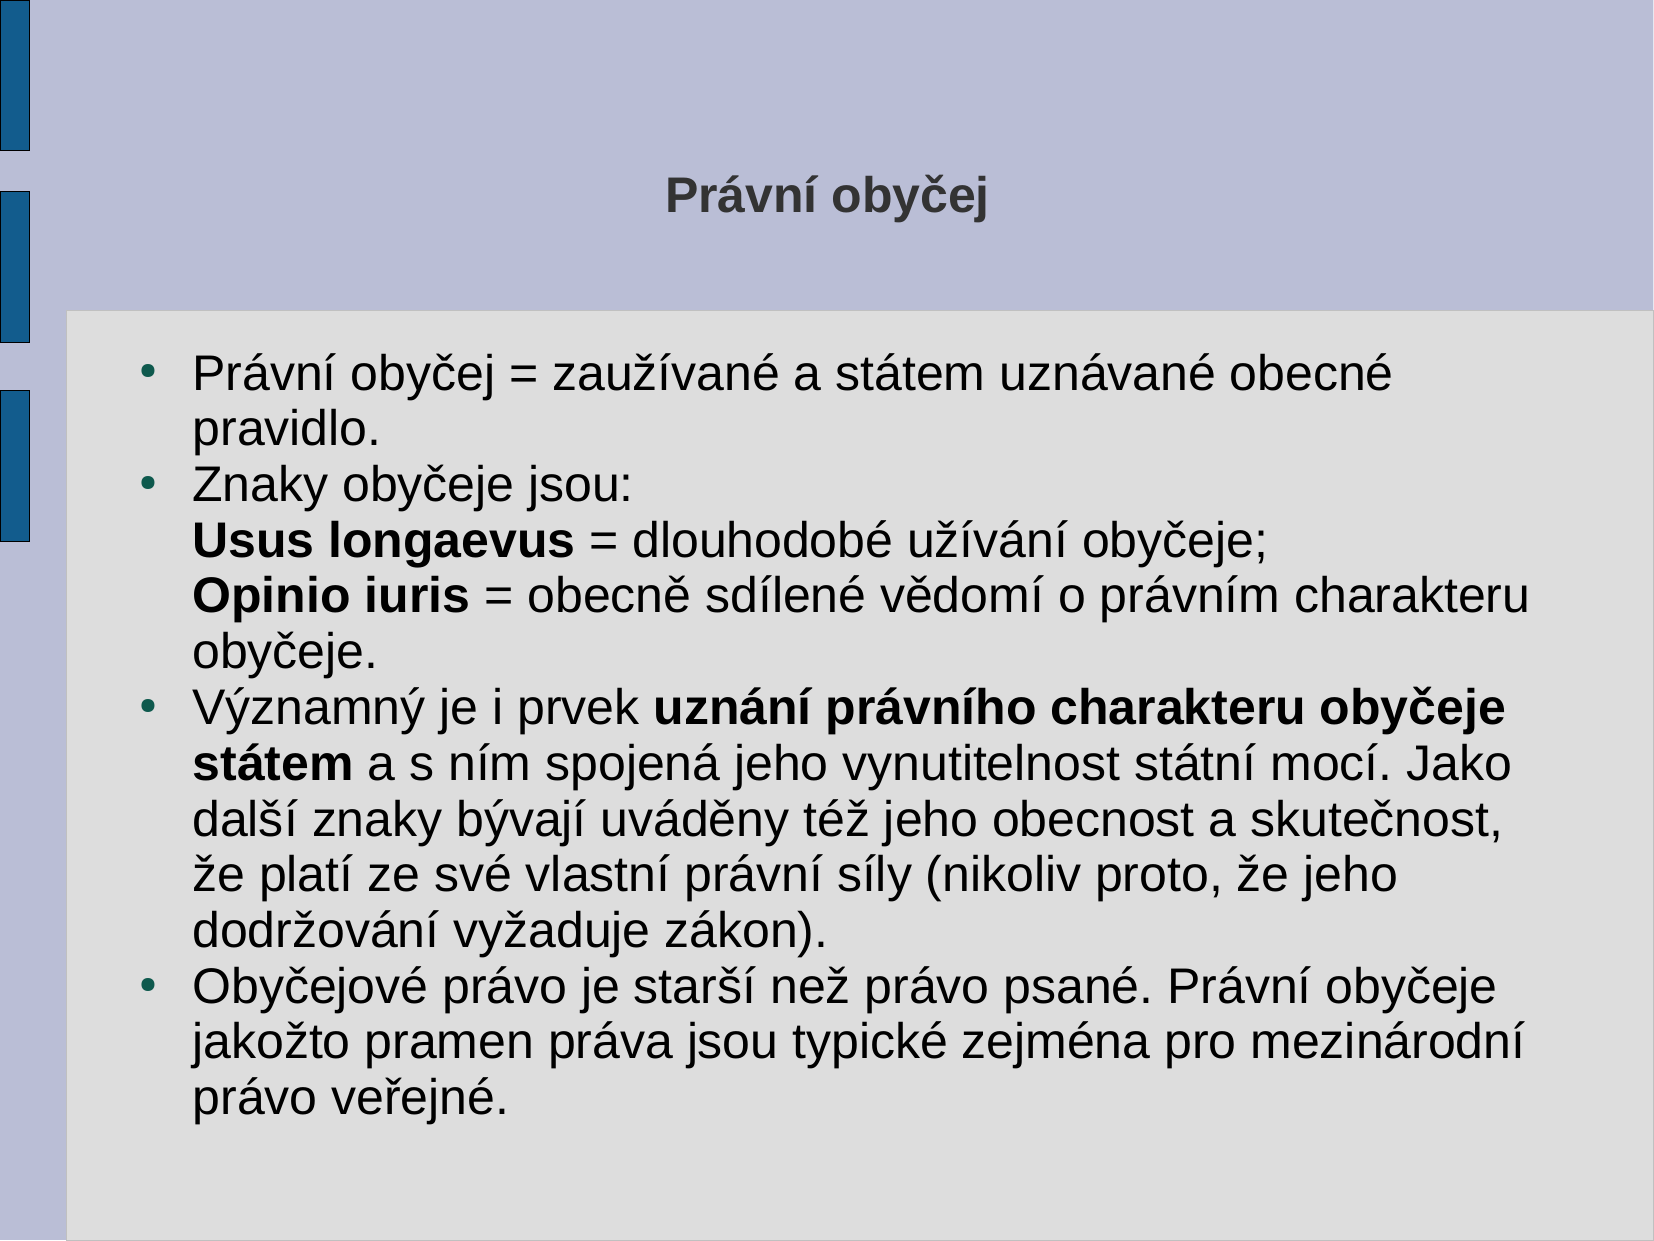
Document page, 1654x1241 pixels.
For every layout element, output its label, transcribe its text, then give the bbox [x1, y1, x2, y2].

list Právní obyčej = zaužívané a státem uznávané obecné pravidlo. Znaky obyčeje jsou: Usus longaevus = dlouhodobé užívání obyčeje; Opinio iuris = obecně sdílené vědomí o právním charakteru obyčeje. Významný je i prvek uznání právního charakteru obyčeje státem a s ním spojená jeho vynutitelnost státní mocí. Jako další znaky bývají uváděny též jeho obecnost a skutečnost, že platí ze své vlastní právní síly (nikoliv proto, že jeho dodržování vyžaduje zákon). Obyčejové právo je starší než právo psané. Právní obyčeje jakožto pramen práva jsou typické zejména pro mezinárodní právo veřejné. [121, 344, 1534, 1132]
title Právní obyčej [121, 91, 1534, 299]
